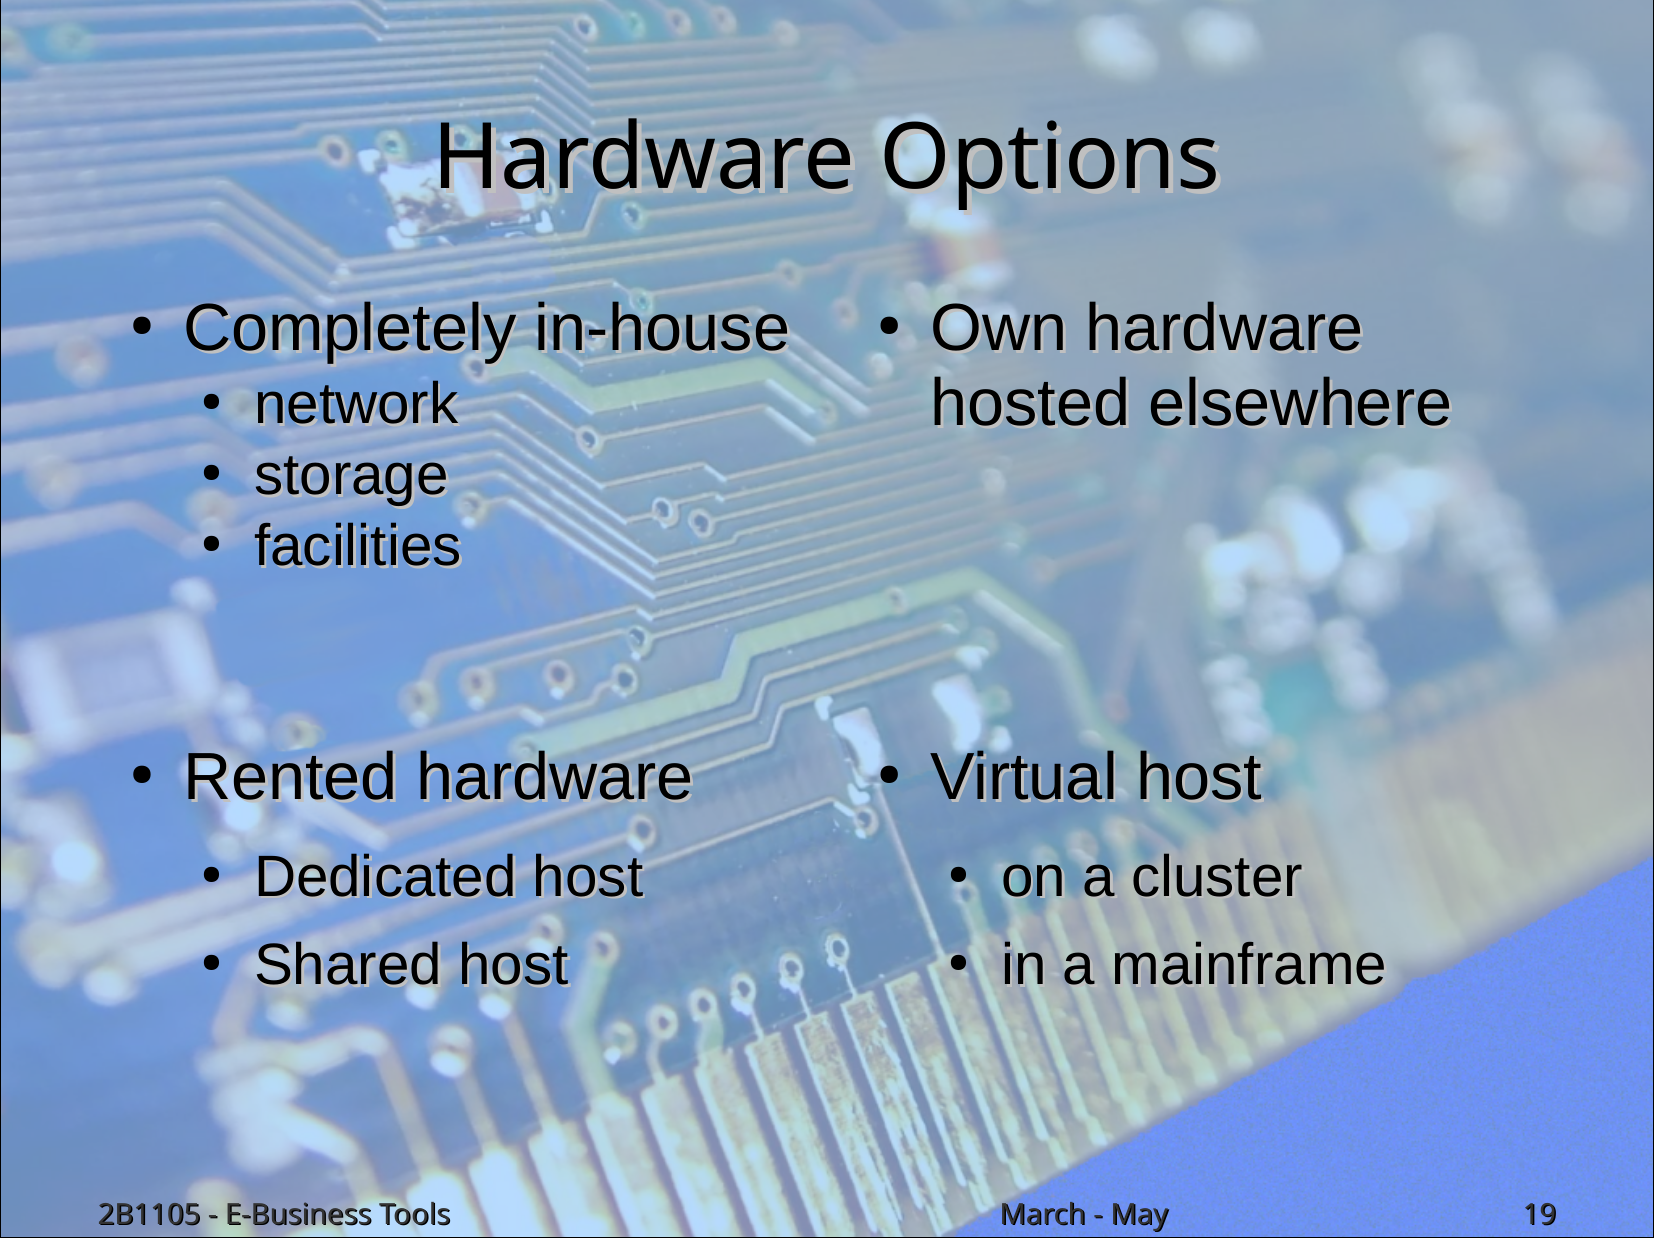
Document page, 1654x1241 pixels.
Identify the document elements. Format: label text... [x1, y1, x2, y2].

list Virtual host on a cluster in a mainframe [859, 739, 1572, 1153]
title Hardware Options [82, 49, 1571, 257]
list Rented hardware Dedicated host Shared host [112, 739, 825, 1153]
list Own hardware hosted elsewhere [859, 290, 1572, 704]
list Completely in-house network storage facilities [112, 290, 825, 704]
